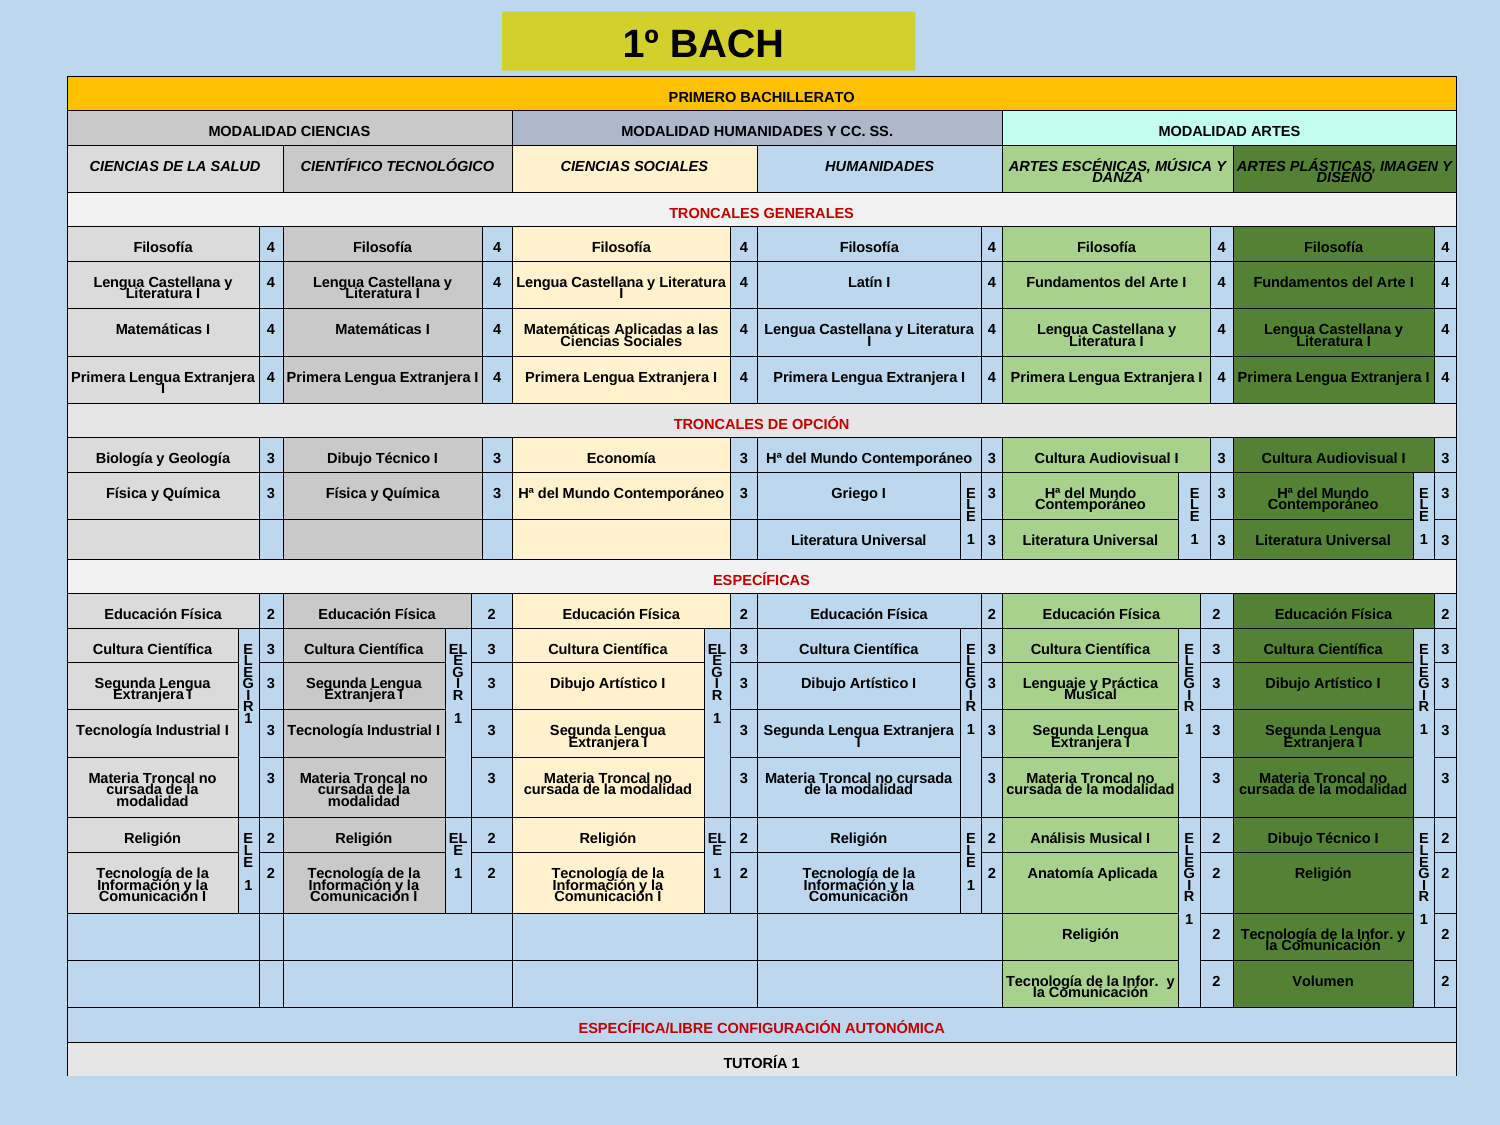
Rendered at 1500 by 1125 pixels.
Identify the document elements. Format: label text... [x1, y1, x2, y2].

table_cell Lengua Castellana y Literatura I [68, 262, 259, 308]
table_cell 3 [982, 473, 1002, 519]
table_cell Fundamentos del Arte I [1003, 262, 1210, 308]
table_cell Física y Química [68, 473, 259, 519]
table_cell 3 [731, 710, 757, 757]
table_cell 3 [1211, 473, 1233, 519]
table_cell Educación Física [758, 594, 981, 628]
table_cell 4 [260, 262, 283, 308]
table_cell 4 [1435, 262, 1456, 308]
table_cell 2 [472, 594, 512, 628]
table_cell 4 [731, 309, 757, 356]
table_cell Biología y Geología [68, 438, 259, 472]
table_cell Matemáticas I [68, 309, 259, 356]
table_cell Materia Troncal no cursada de la modalidad [1003, 758, 1178, 817]
table_cell Lengua Castellana y Literatura I [513, 262, 730, 308]
table_cell Religión [284, 818, 445, 852]
table_cell TUTORÍA 1 [68, 1043, 1456, 1076]
table_cell Filosofía [1234, 227, 1434, 261]
table_cell Física y Química [284, 473, 482, 519]
table_cell 3 [1201, 710, 1233, 757]
table_cell 4 [260, 357, 283, 403]
table_cell [284, 914, 512, 960]
table_cell 2 [982, 594, 1002, 628]
table_cell Latín I [758, 262, 981, 308]
table_cell 3 [472, 663, 512, 709]
table_cell 4 [1435, 227, 1456, 261]
table_cell 3 [731, 473, 757, 519]
table_cell 3 [1201, 629, 1233, 662]
table_cell 4 [982, 227, 1002, 261]
table_cell Hª del Mundo Contemporáneo [1234, 473, 1413, 519]
table_cell 4 [982, 309, 1002, 356]
table_cell Materia Troncal no cursada de la modalidad [284, 758, 445, 817]
table_cell Segunda Lengua Extranjera I [1234, 710, 1413, 757]
table_cell Segunda Lengua Extranjera I [284, 663, 445, 709]
table_cell 3 [731, 758, 757, 817]
table_cell [260, 914, 283, 960]
table_cell ELE 1 [705, 818, 730, 913]
table_cell Cultura Científica [758, 629, 960, 662]
table_cell Materia Troncal no cursada de la modalidad [68, 758, 238, 817]
table_cell 2 [1201, 594, 1233, 628]
table_cell Dibujo Artístico I [1234, 663, 1413, 709]
table_cell 3 [260, 758, 283, 817]
table_cell Lengua Castellana y Literatura I [758, 309, 981, 356]
table_cell Anatomía Aplicada [1003, 853, 1178, 913]
table_cell Educación Física [284, 594, 471, 628]
table_cell Filosofía [513, 227, 730, 261]
table_cell 2 [1435, 914, 1456, 960]
table_cell ARTES ESCÉNICAS, MÚSICA Y DANZA [1003, 146, 1233, 192]
table_cell 4 [731, 227, 757, 261]
table_cell ELEGIR 1 [1414, 629, 1434, 817]
table_cell 3 [731, 438, 757, 472]
table_cell 4 [260, 227, 283, 261]
table_cell Primera Lengua Extranjera I [68, 357, 259, 403]
table_cell 3 [483, 473, 512, 519]
table_cell Cultura Científica [513, 629, 704, 662]
table_cell Tecnología de la Información y la Comunicación I [284, 853, 445, 913]
table_cell [513, 961, 757, 1007]
table_cell Dibujo Técnico I [1234, 818, 1413, 852]
table_cell CIENTÍFICO TECNOLÓGICO [284, 146, 512, 192]
table_cell 3 [982, 520, 1002, 559]
table_cell Griego I [758, 473, 960, 519]
table_cell ELE 1 [446, 818, 471, 913]
table_header PRIMERO BACHILLERATO [68, 77, 1456, 110]
table_cell Primera Lengua Extranjera I [1003, 357, 1210, 403]
table_cell 3 [1211, 520, 1233, 559]
table_cell ELEGIR 1 [961, 629, 981, 817]
table_cell Primera Lengua Extranjera I [758, 357, 981, 403]
table_cell Tecnología de la Infor. y la Comunicación [1003, 961, 1178, 1007]
table_cell 2 [1201, 853, 1233, 913]
table_cell Tecnología de la Información y la Comunicación [758, 853, 960, 913]
table_cell 4 [982, 262, 1002, 308]
table_cell 3 [1435, 520, 1456, 559]
table_cell ELEGIR 1 [239, 629, 259, 817]
table_cell 4 [731, 357, 757, 403]
table_cell ELEGIR 1 [1414, 818, 1434, 1007]
table_cell Religión [513, 818, 704, 852]
table_cell 4 [483, 262, 512, 308]
table_cell Fundamentos del Arte I [1234, 262, 1434, 308]
table_cell 3 [260, 629, 283, 662]
table_cell 2 [260, 853, 283, 913]
table_cell 3 [260, 473, 283, 519]
table_cell MODALIDAD HUMANIDADES Y CC. SS. [513, 111, 1002, 145]
table_cell 2 [731, 853, 757, 913]
table_cell 3 [1201, 758, 1233, 817]
table_cell ELE 1 [961, 818, 981, 913]
table_cell HUMANIDADES [758, 146, 1002, 192]
table_cell 4 [260, 309, 283, 356]
table_cell 3 [982, 663, 1002, 709]
table_cell 2 [1201, 914, 1233, 960]
table_cell ELEG I R 1 [446, 629, 471, 817]
table_cell Educación Física [513, 594, 730, 628]
table_cell 3 [1211, 438, 1233, 472]
table_cell ELE 1 [1414, 473, 1434, 559]
table_cell Tecnología Industrial I [284, 710, 445, 757]
table_cell Educación Física [1234, 594, 1434, 628]
table_cell 3 [1435, 473, 1456, 519]
table_cell [68, 520, 259, 559]
table_cell 2 [472, 853, 512, 913]
table_cell ESPECÍFICAS [68, 560, 1456, 593]
table_cell Dibujo Técnico I [284, 438, 482, 472]
table_cell 4 [1211, 357, 1233, 403]
table_cell 2 [1201, 818, 1233, 852]
table_cell [483, 520, 512, 559]
table_cell ARTES PLÁSTICAS, IMAGEN Y DISEÑO [1234, 146, 1456, 192]
table_cell [513, 520, 730, 559]
table_cell 2 [1201, 961, 1233, 1007]
table_cell Lengua Castellana y Literatura I [284, 262, 482, 308]
table_cell Economía [513, 438, 730, 472]
table_cell Tecnología de la Información y la Comunicación I [513, 853, 704, 913]
table_cell Segunda Lengua Extranjera I [513, 710, 704, 757]
table_cell Religión [758, 818, 960, 852]
table_cell 3 [472, 758, 512, 817]
table_cell Lengua Castellana y Literatura I [1003, 309, 1210, 356]
table_cell 3 [1435, 438, 1456, 472]
table_cell 2 [731, 818, 757, 852]
table_cell Tecnología de la Infor. y la Comunicación [1234, 914, 1413, 960]
table_cell [68, 914, 259, 960]
table_cell E L E 1 [1179, 473, 1210, 559]
table_cell 4 [1435, 309, 1456, 356]
table_cell Cultura Audiovisual I [1003, 438, 1210, 472]
table_cell Literatura Universal [758, 520, 960, 559]
table_cell Educación Física [1003, 594, 1200, 628]
table_cell [513, 914, 757, 960]
table_cell Tecnología Industrial I [68, 710, 238, 757]
table_cell 2 [1435, 961, 1456, 1007]
table_cell Cultura Científica [1003, 629, 1178, 662]
table_cell Tecnología de la Información y la Comunicación I [68, 853, 238, 913]
table_cell 3 [982, 758, 1002, 817]
table_cell 2 [982, 853, 1002, 913]
table_cell Hª del Mundo Contemporáneo [1003, 473, 1178, 519]
table_cell 2 [472, 818, 512, 852]
table_cell 3 [472, 629, 512, 662]
table_cell Volumen [1234, 961, 1413, 1007]
table_cell 4 [483, 227, 512, 261]
text_box 1º BACH [502, 11, 916, 71]
table_cell 4 [483, 309, 512, 356]
table_cell 2 [1435, 853, 1456, 913]
table_cell Filosofía [284, 227, 482, 261]
table_cell Materia Troncal no cursada de la modalidad [513, 758, 704, 817]
table_cell 3 [982, 710, 1002, 757]
table_cell Cultura Científica [68, 629, 238, 662]
table_cell CIENCIAS SOCIALES [513, 146, 757, 192]
table_cell 3 [472, 710, 512, 757]
table_cell 3 [731, 629, 757, 662]
table_cell Segunda Lengua Extranjera I [758, 710, 960, 757]
table_cell Matemáticas I [284, 309, 482, 356]
table_cell 2 [1435, 594, 1456, 628]
table_cell 3 [260, 438, 283, 472]
table_cell Primera Lengua Extranjera I [1234, 357, 1434, 403]
table_cell Cultura Científica [284, 629, 445, 662]
table_cell Hª del Mundo Contemporáneo [758, 438, 981, 472]
table_cell MODALIDAD ARTES [1003, 111, 1456, 145]
table_cell 4 [1211, 309, 1233, 356]
table_cell Primera Lengua Extranjera I [284, 357, 482, 403]
table_cell 3 [1435, 663, 1456, 709]
table_cell 4 [483, 357, 512, 403]
table_cell Materia Troncal no cursada de la modalidad [1234, 758, 1413, 817]
table_cell Análisis Musical I [1003, 818, 1178, 852]
table_cell Dibujo Artístico I [513, 663, 704, 709]
table_cell 3 [260, 710, 283, 757]
table_cell [260, 520, 283, 559]
table_cell [731, 520, 757, 559]
table_cell Filosofía [68, 227, 259, 261]
table_cell [68, 961, 259, 1007]
table_cell Cultura Científica [1234, 629, 1413, 662]
table_cell [758, 961, 1002, 1007]
table_cell Matemáticas Aplicadas a las Ciencias Sociales [513, 309, 730, 356]
table_cell 3 [1435, 758, 1456, 817]
table_cell ESPECÍFICA/LIBRE CONFIGURACIÓN AUTONÓMICA [68, 1008, 1456, 1042]
table_cell Filosofía [758, 227, 981, 261]
table_cell [260, 961, 283, 1007]
table_cell Educación Física [68, 594, 259, 628]
table_cell 2 [982, 818, 1002, 852]
table_cell [284, 520, 482, 559]
table_cell Segunda Lengua Extranjera I [68, 663, 238, 709]
table_cell Religión [1003, 914, 1178, 960]
table_cell CIENCIAS DE LA SALUD [68, 146, 283, 192]
table_cell Literatura Universal [1234, 520, 1413, 559]
table_cell [758, 914, 1002, 960]
table_cell 3 [982, 438, 1002, 472]
table_cell Religión [1234, 853, 1413, 913]
table_cell TRONCALES DE OPCIÓN [68, 404, 1456, 437]
table_cell 4 [731, 262, 757, 308]
table_cell 4 [1211, 262, 1233, 308]
table_cell ELEG I R 1 [705, 629, 730, 817]
table_cell Lenguaje y Práctica Musical [1003, 663, 1178, 709]
table_cell 3 [1435, 629, 1456, 662]
table_cell Primera Lengua Extranjera I [513, 357, 730, 403]
table_cell 3 [1201, 663, 1233, 709]
table_cell ELEGIR 1 [1179, 818, 1200, 1007]
table_cell 2 [260, 594, 283, 628]
table_cell Lengua Castellana y Literatura I [1234, 309, 1434, 356]
table_cell 4 [982, 357, 1002, 403]
table_cell ELEGIR 1 [1179, 629, 1200, 817]
table_cell 4 [1211, 227, 1233, 261]
table_cell Filosofía [1003, 227, 1210, 261]
table_cell 3 [260, 663, 283, 709]
table_cell ELE 1 [239, 818, 259, 913]
table_cell Hª del Mundo Contemporáneo [513, 473, 730, 519]
table_cell 3 [982, 629, 1002, 662]
table_cell MODALIDAD CIENCIAS [68, 111, 512, 145]
table_cell 3 [483, 438, 512, 472]
table_cell 3 [1435, 710, 1456, 757]
table_cell ELE 1 [961, 473, 981, 559]
table_cell Literatura Universal [1003, 520, 1178, 559]
table_cell Cultura Audiovisual I [1234, 438, 1434, 472]
table_cell 3 [731, 663, 757, 709]
table_cell 2 [1435, 818, 1456, 852]
table_cell TRONCALES GENERALES [68, 193, 1456, 226]
table_cell Segunda Lengua Extranjera I [1003, 710, 1178, 757]
table_cell 2 [731, 594, 757, 628]
table_cell [284, 961, 512, 1007]
table_cell Materia Troncal no cursada de la modalidad [758, 758, 960, 817]
table_cell Dibujo Artístico I [758, 663, 960, 709]
table_cell 4 [1435, 357, 1456, 403]
table_cell 2 [260, 818, 283, 852]
table_cell Religión [68, 818, 238, 852]
